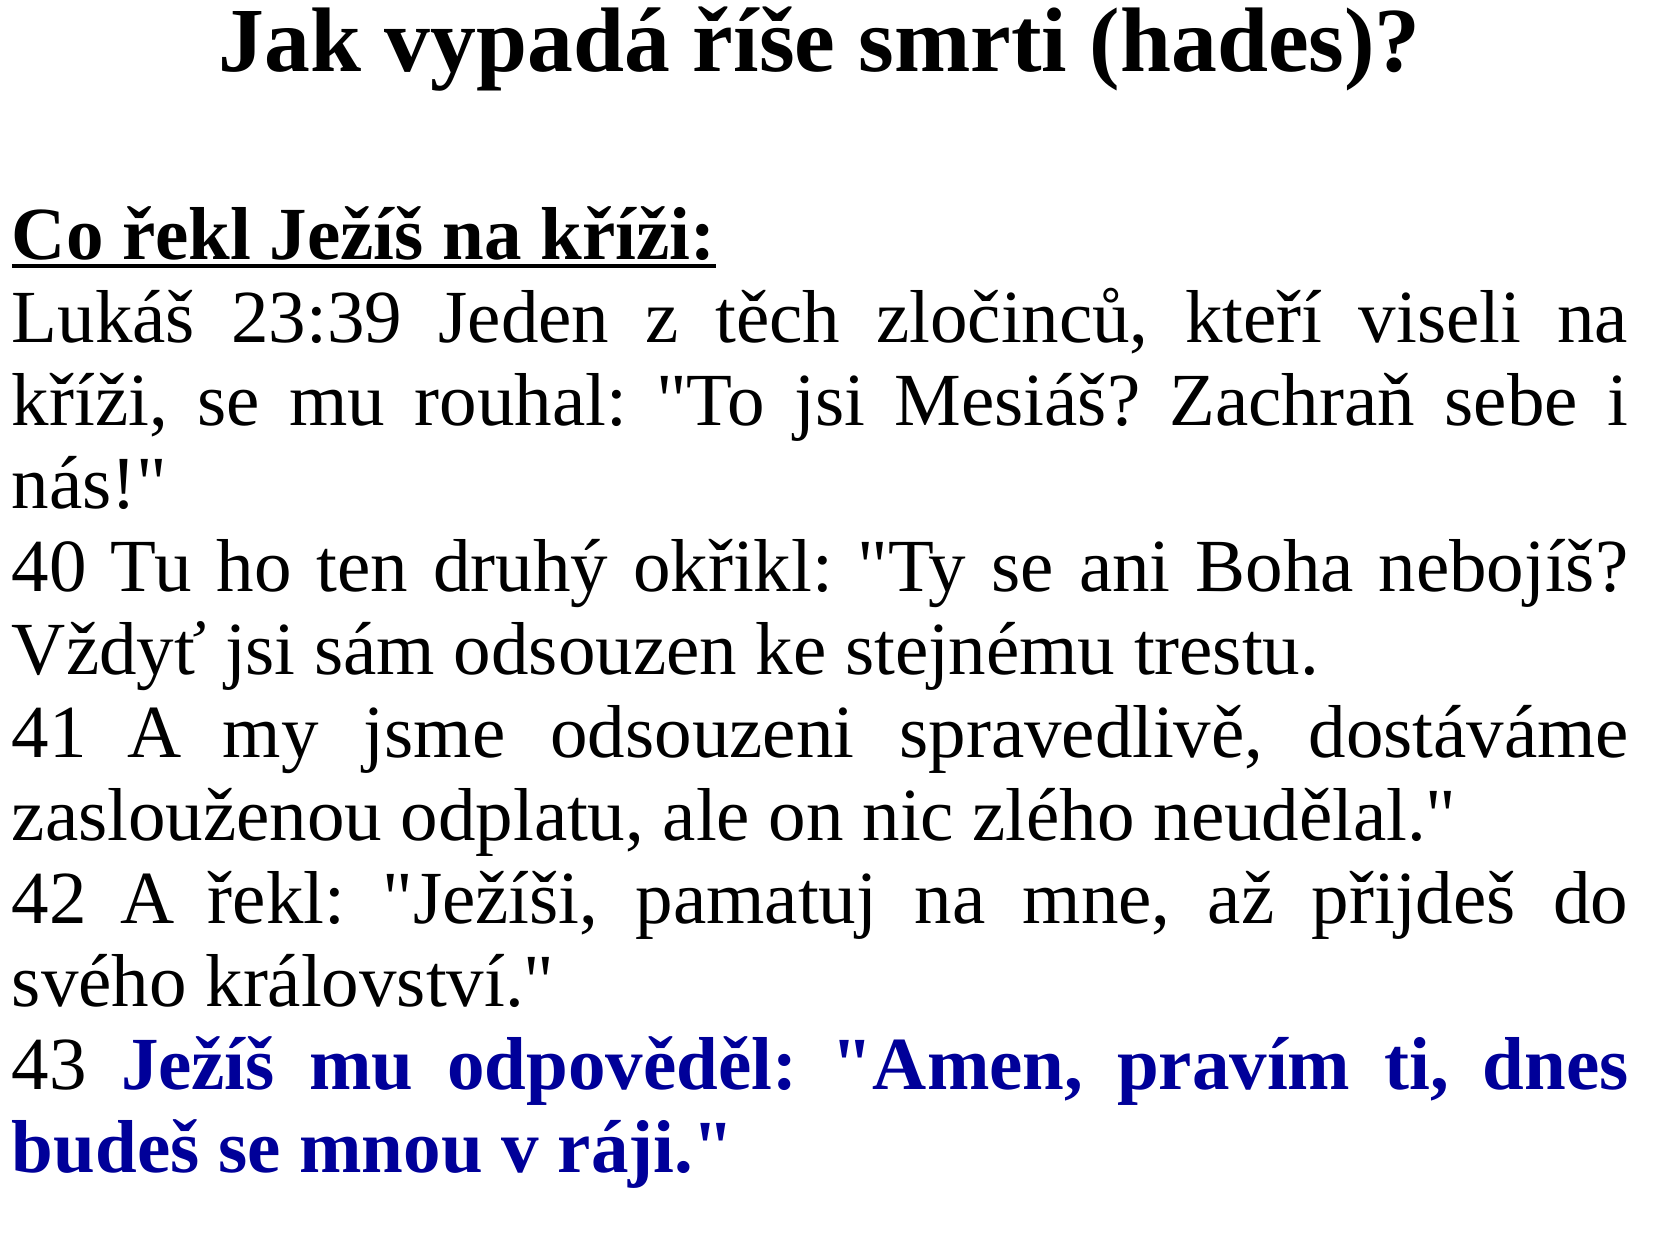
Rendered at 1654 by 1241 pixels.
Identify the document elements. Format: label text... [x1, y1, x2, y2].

subtitle Jak vypadá říše smrti (hades)? Co řekl Ježíš na kříži: Lukáš 23:39 Jeden z těch zločinců, kteří viseli na kříži, se mu rouhal: "To jsi Mesiáš? Zachraň sebe i nás!" 40 Tu ho ten druhý okřikl: "Ty se ani Boha nebojíš? Vždyť jsi sám odsouzen ke stejnému trestu. 41 A my jsme odsouzeni spravedlivě, dostáváme zaslouženou odplatu, ale on nic zlého neudělal." 42 A řekl: "Ježíši, pamatuj na mne, až přijdeš do svého království." 43 Ježíš mu odpověděl: "Amen, pravím ti, dnes budeš se mnou v ráji." [11, 0, 1630, 1189]
